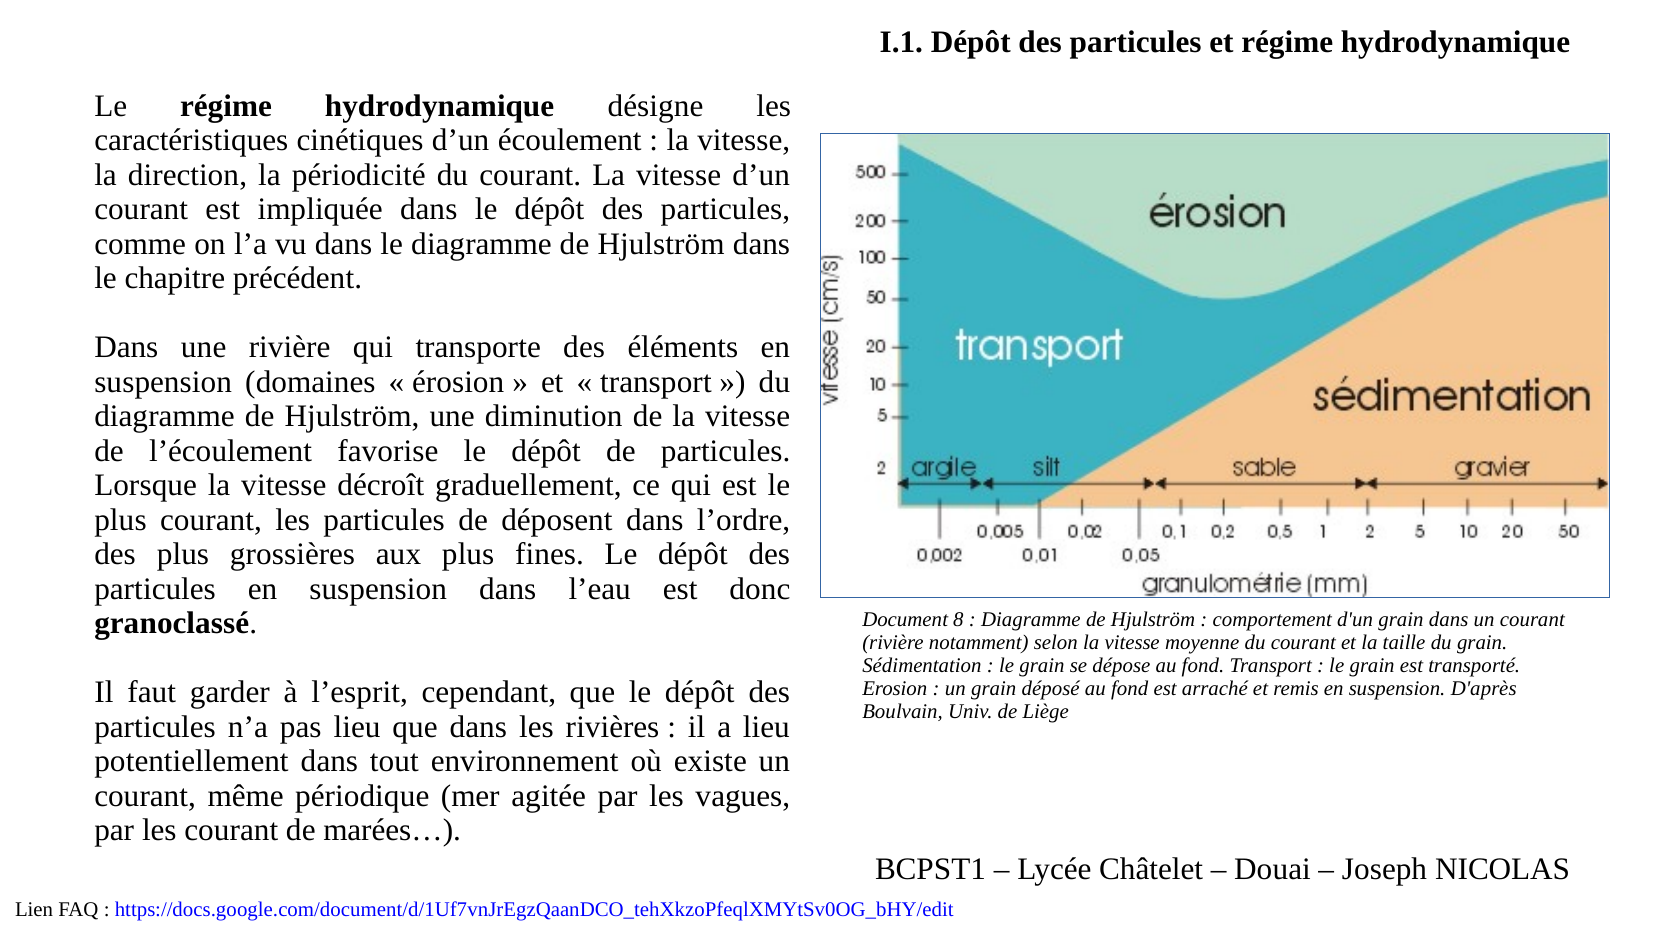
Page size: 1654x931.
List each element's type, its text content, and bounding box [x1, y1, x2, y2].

text_box BCPST1 – Lycée Châtelet – Douai – Joseph NICOLAS [637, 832, 1571, 905]
text_box I.1. Dépôt des particules et régime hydrodynamique [637, 5, 1571, 78]
text_box Le régime hydrodynamique désigne les caractéristiques cinétiques d’un écoulement : la vitesse, la direction, la périodicité du courant. La vitesse d’un courant est impliquée dans le dépôt des particules, comme on l’a vu dans le diagramme de Hjulström dans le chapitre précédent. Dans une rivière qui transporte des éléments en suspension (domaines « érosion » et « transport ») du diagramme de Hjulström, une diminution de la vitesse de l’écoulement favorise le dépôt de particules. Lorsque la vitesse décroît graduellement, ce qui est le plus courant, les particules de déposent dans l’ordre, des plus grossières aux plus fines. Le dépôt des particules en suspension dans l’eau est donc granoclassé. Il faut garder à l’esprit, cependant, que le dépôt des particules n’a pas lieu que dans les rivières : il a lieu potentiellement dans tout environnement où existe un courant, même périodique (mer agitée par les vagues, par les courant de marées…). [94, 88, 792, 848]
picture [820, 133, 1610, 598]
text_box Lien FAQ : https://docs.google.com/document/d/1Uf7vnJrEgzQaanDCO_tehXkzoPfeqlXMYtSv0OG_bHY/edit [0, 897, 993, 931]
text_box Document 8 : Diagramme de Hjulström : comportement d'un grain dans un courant (rivière notamment) selon la vitesse moyenne du courant et la taille du grain. Sédimentation : le grain se dépose au fond. Transport : le grain est transporté. Erosion : un grain déposé au fond est arraché et remis en suspension. D'après Boulvain, Univ. de Liège [862, 608, 1584, 745]
